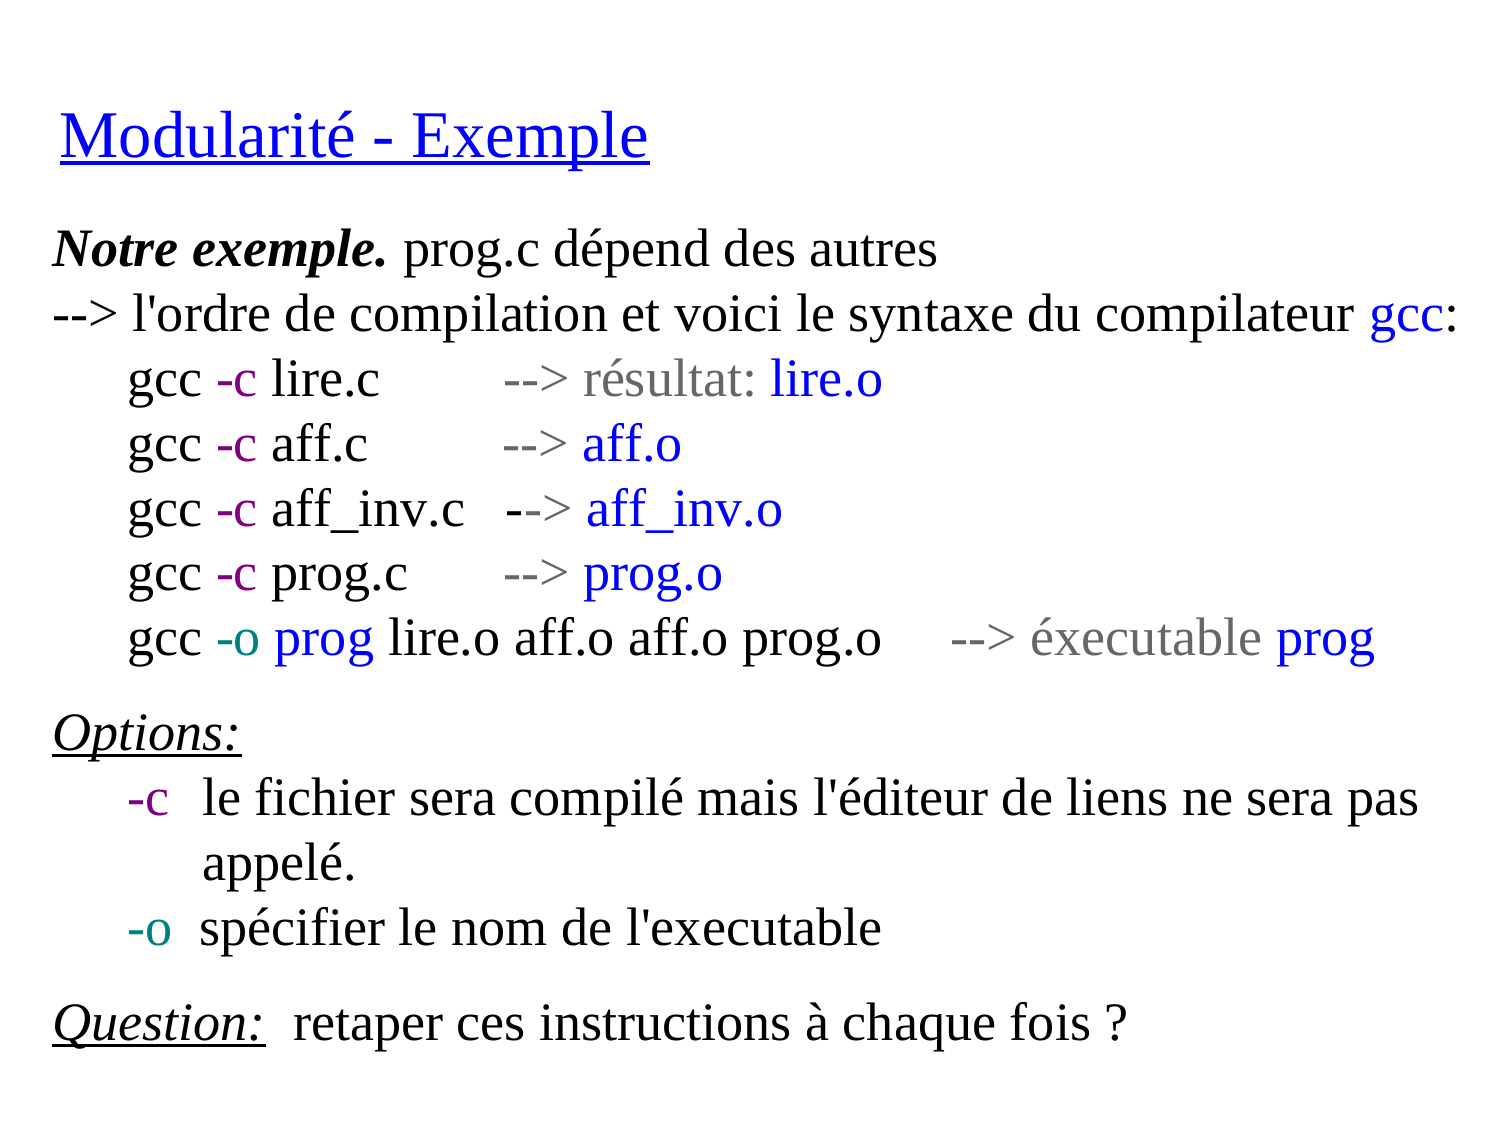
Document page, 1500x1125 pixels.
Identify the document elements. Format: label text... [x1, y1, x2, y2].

text_box Notre exemple. prog.c dépend des autres --> l'ordre de compilation et voici le syntaxe du compilateur gcc: gcc -c lire.c --> résultat: lire.o gcc -c aff.c --> aff.o gcc -c aff_inv.c --> aff_inv.o gcc -c prog.c --> prog.o gcc -o prog lire.o aff.o aff.o prog.o --> éxecutable prog Options: -c le fichier sera compilé mais l'éditeur de liens ne sera pas appelé. -o spécifier le nom de l'executable Question: retaper ces instructions à chaque fois ? [37, 204, 1500, 1059]
text_box Modularité - Exemple [45, 83, 751, 179]
